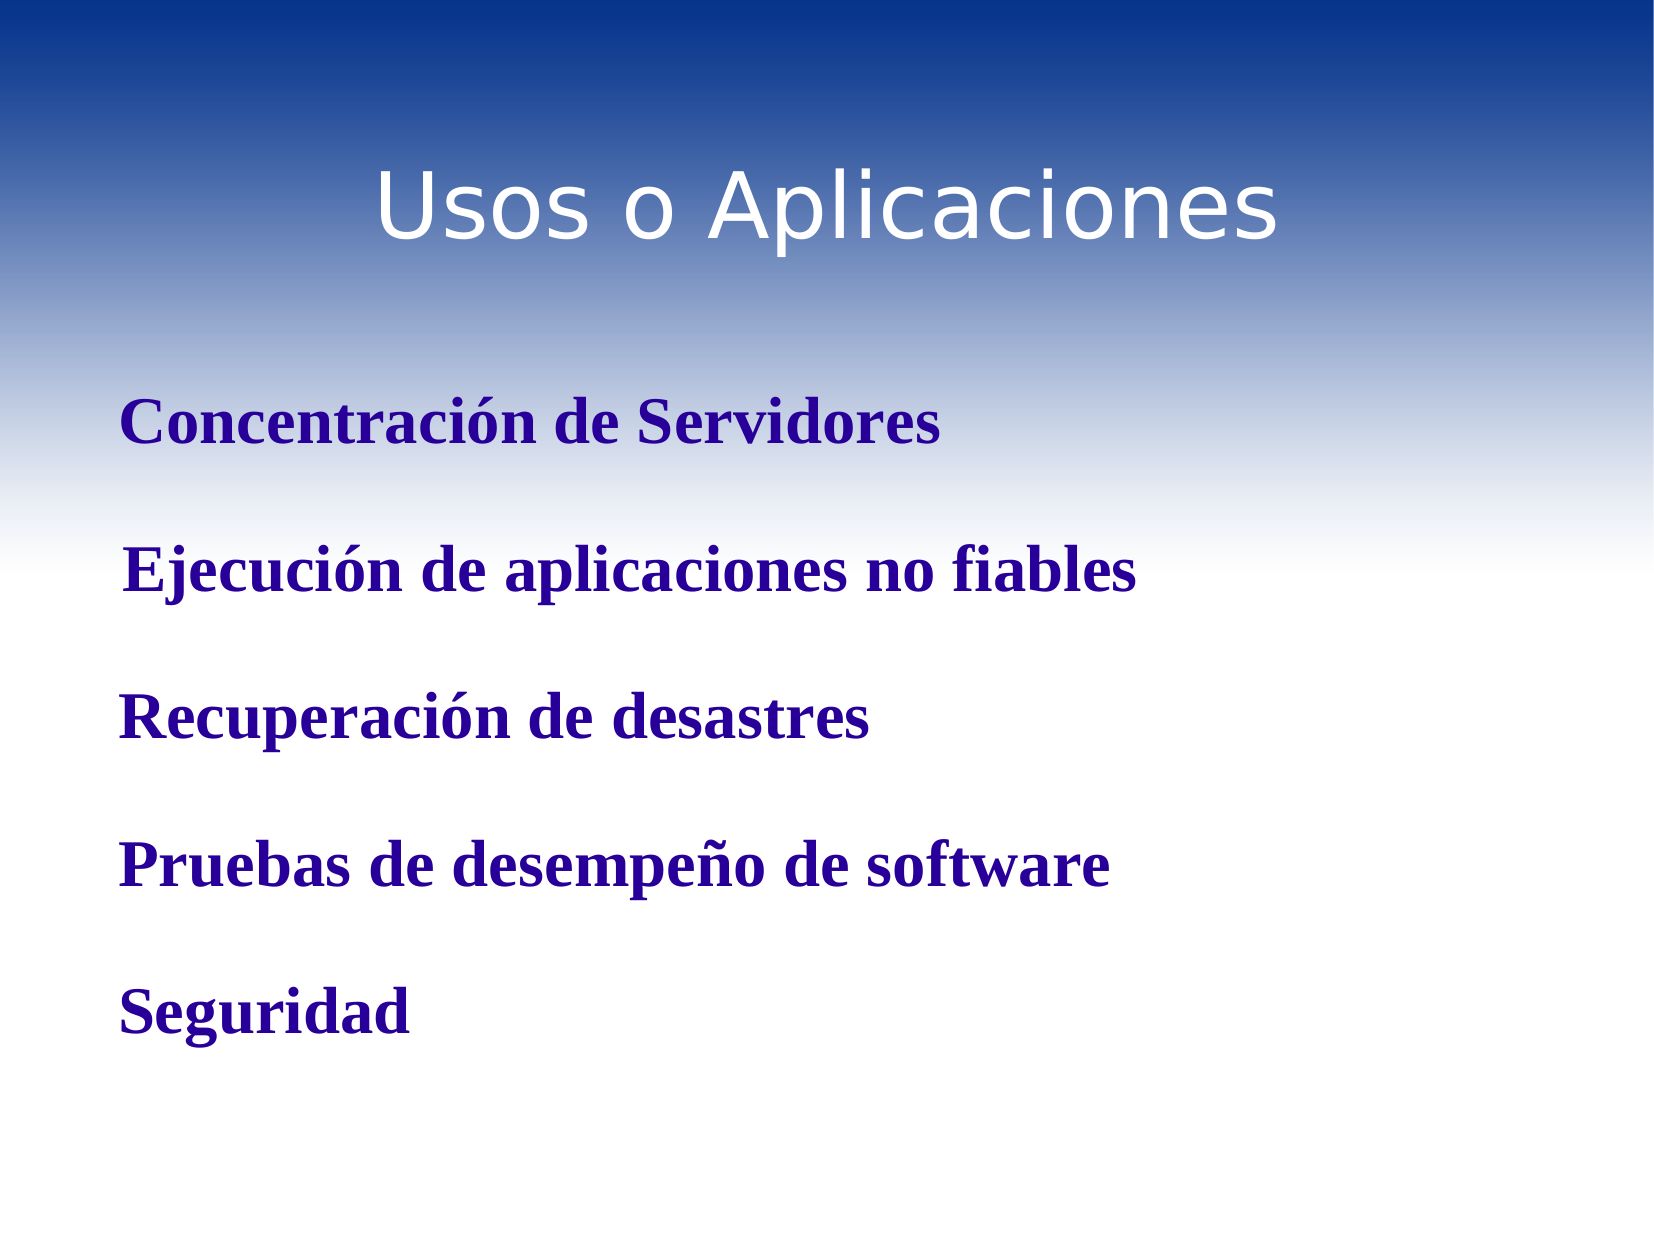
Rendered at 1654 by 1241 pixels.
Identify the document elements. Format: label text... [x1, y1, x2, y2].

text_box Recuperación de desastres [118, 679, 897, 754]
text_box Concentración de Servidores [118, 383, 1388, 514]
text_box Pruebas de desempeño de software [118, 826, 1139, 901]
picture [0, 0, 1654, 1241]
title Usos o Aplicaciones [121, 102, 1534, 311]
text_box Ejecución de aplicaciones no fiables [122, 531, 1166, 606]
text_box Seguridad [118, 974, 436, 1049]
